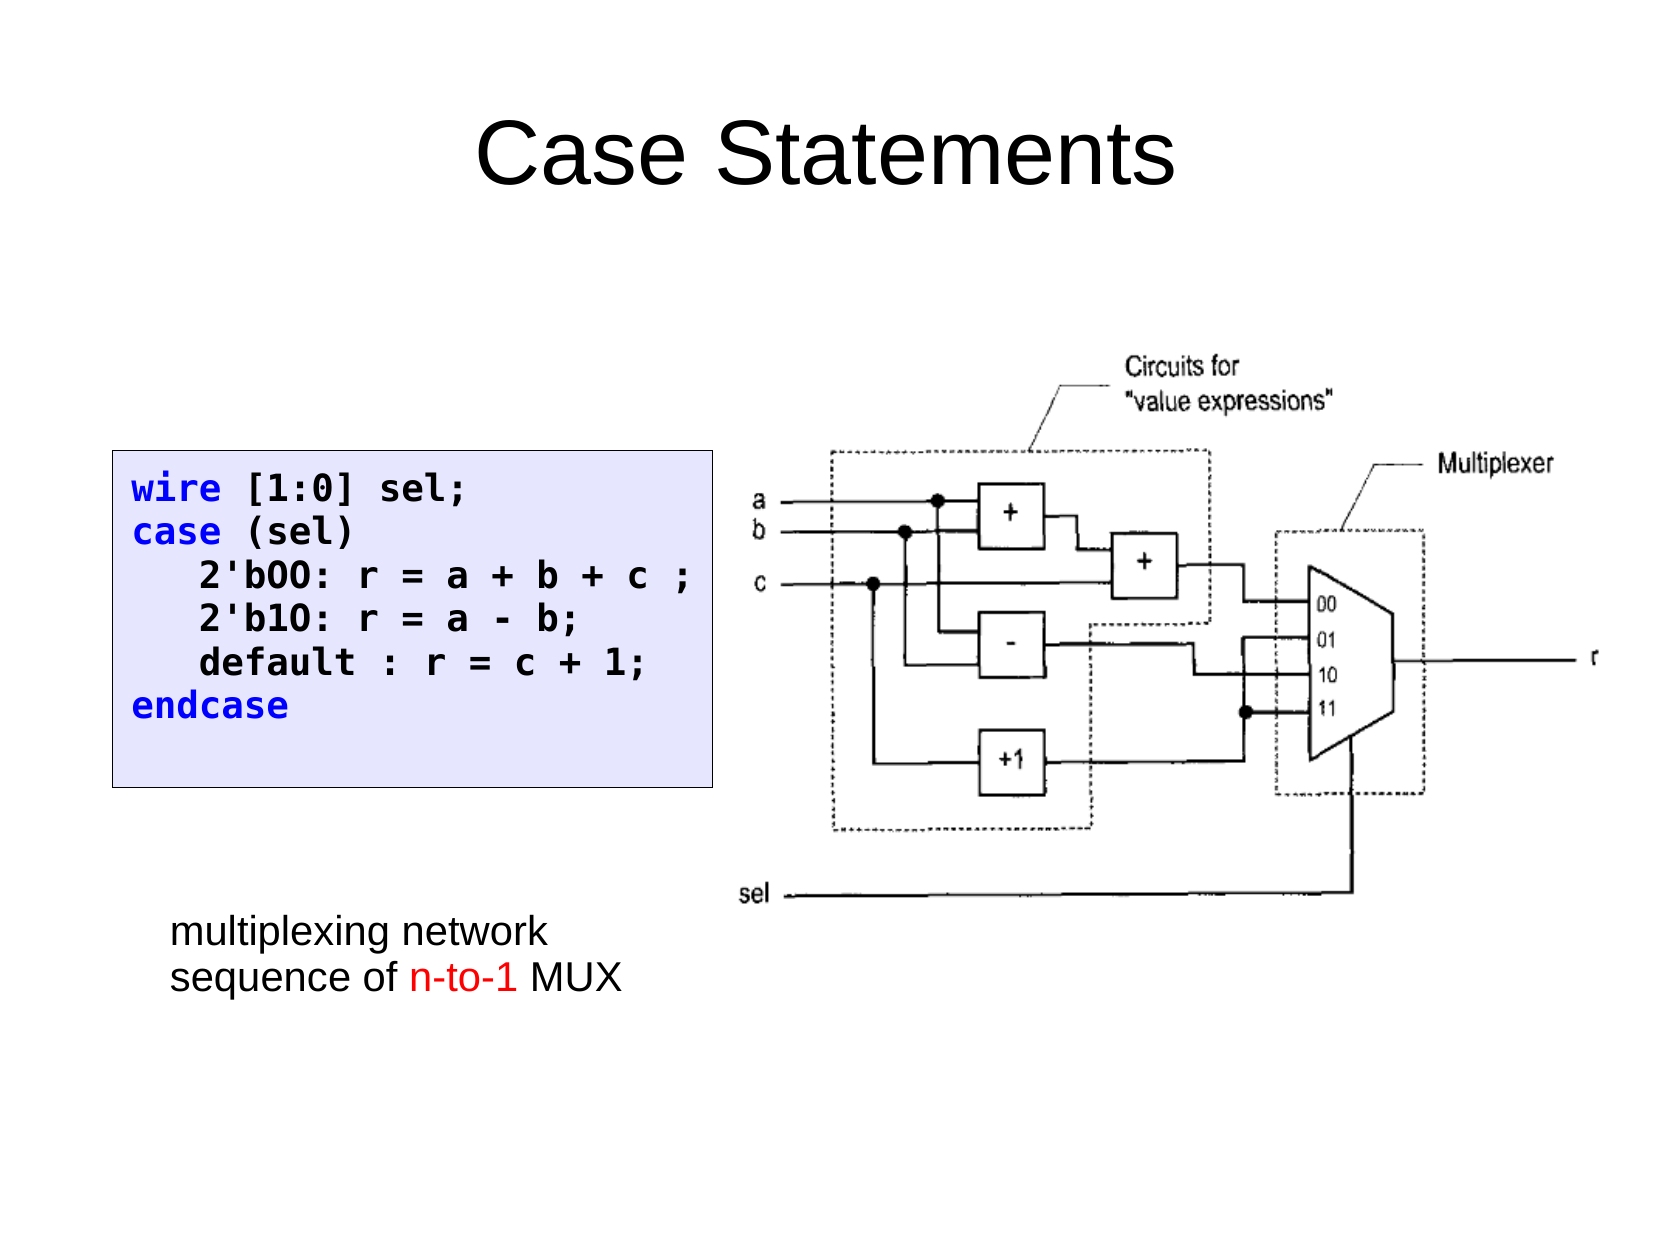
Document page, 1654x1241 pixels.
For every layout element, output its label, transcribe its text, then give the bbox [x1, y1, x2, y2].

text_box wire [1:0] sel; case (sel) 2'bOO: r = a + b + c ; 2'b1O: r = a - b; default : r = c + 1; endcase [112, 450, 713, 788]
title Case Statements [82, 56, 1571, 250]
picture [685, 348, 1619, 930]
text_box multiplexing network sequence of n-to-1 MUX [155, 900, 676, 1008]
